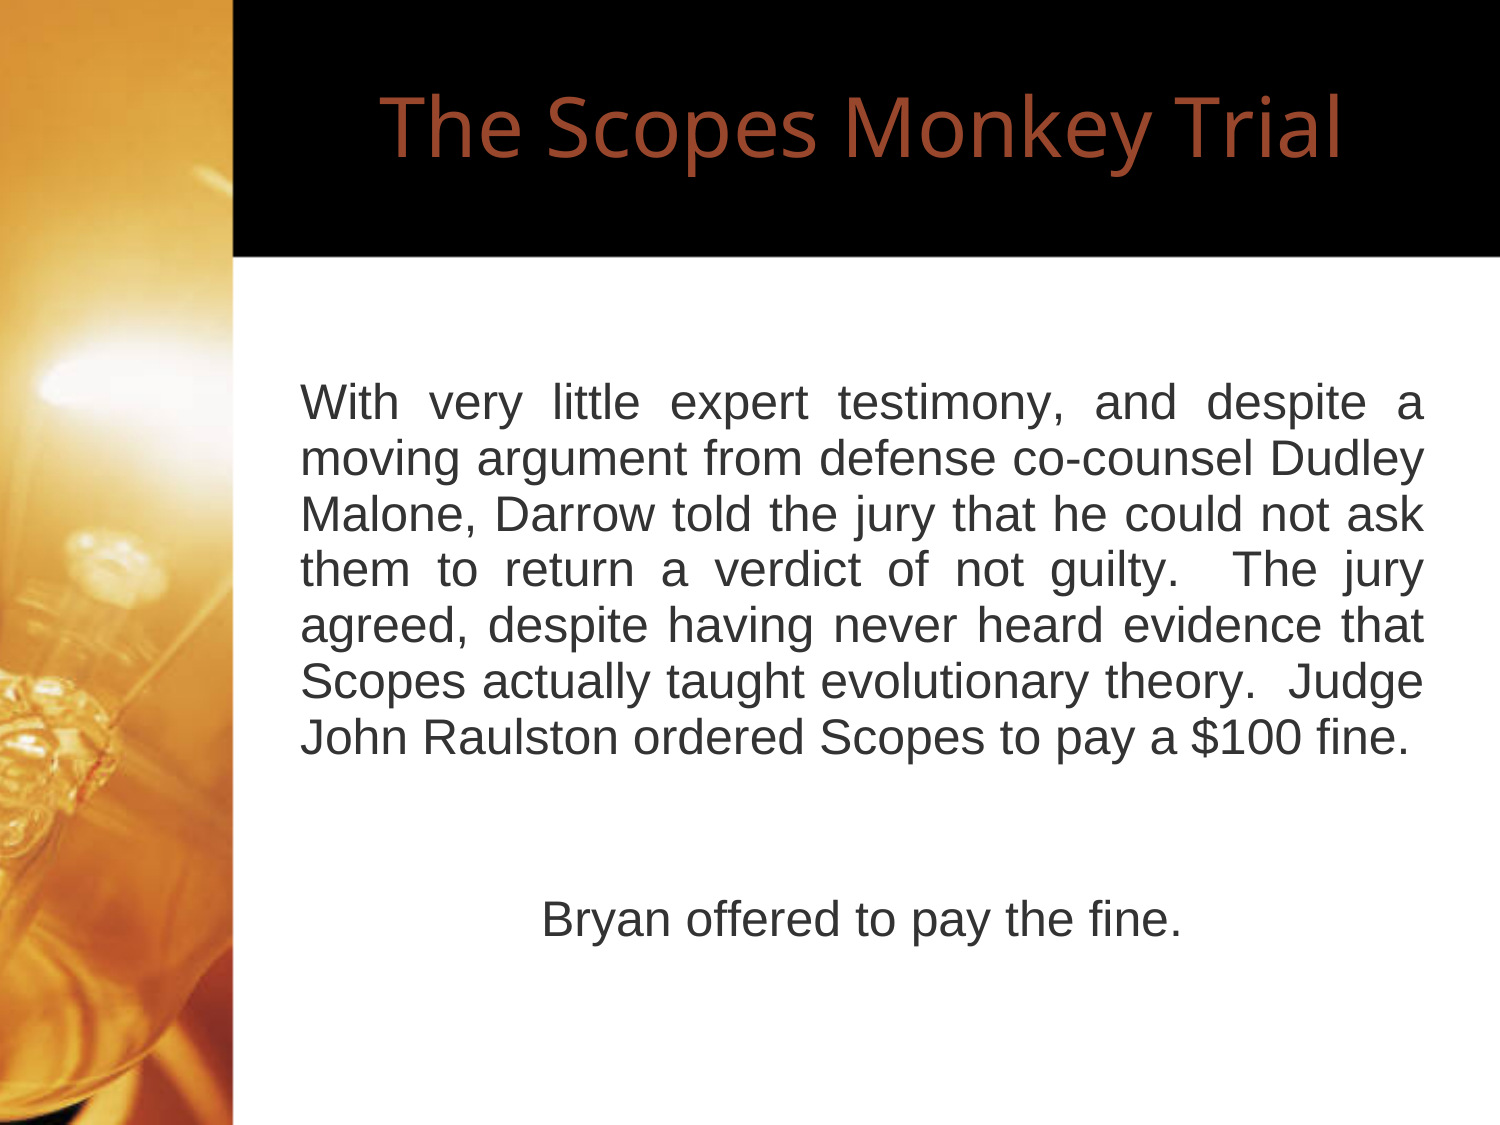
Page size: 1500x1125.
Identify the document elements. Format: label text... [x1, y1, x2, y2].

text_box Bryan offered to pay the fine. [300, 825, 1426, 1013]
title The Scopes Monkey Trial [262, 17, 1463, 233]
subtitle With very little expert testimony, and despite a moving argument from defense co-counsel Dudley Malone, Darrow told the jury that he could not ask them to return a verdict of not guilty. The jury agreed, despite having never heard evidence that Scopes actually taught evolutionary theory. Judge John Raulston ordered Scopes to pay a $100 fine. [300, 337, 1426, 802]
picture [0, 0, 1500, 1125]
